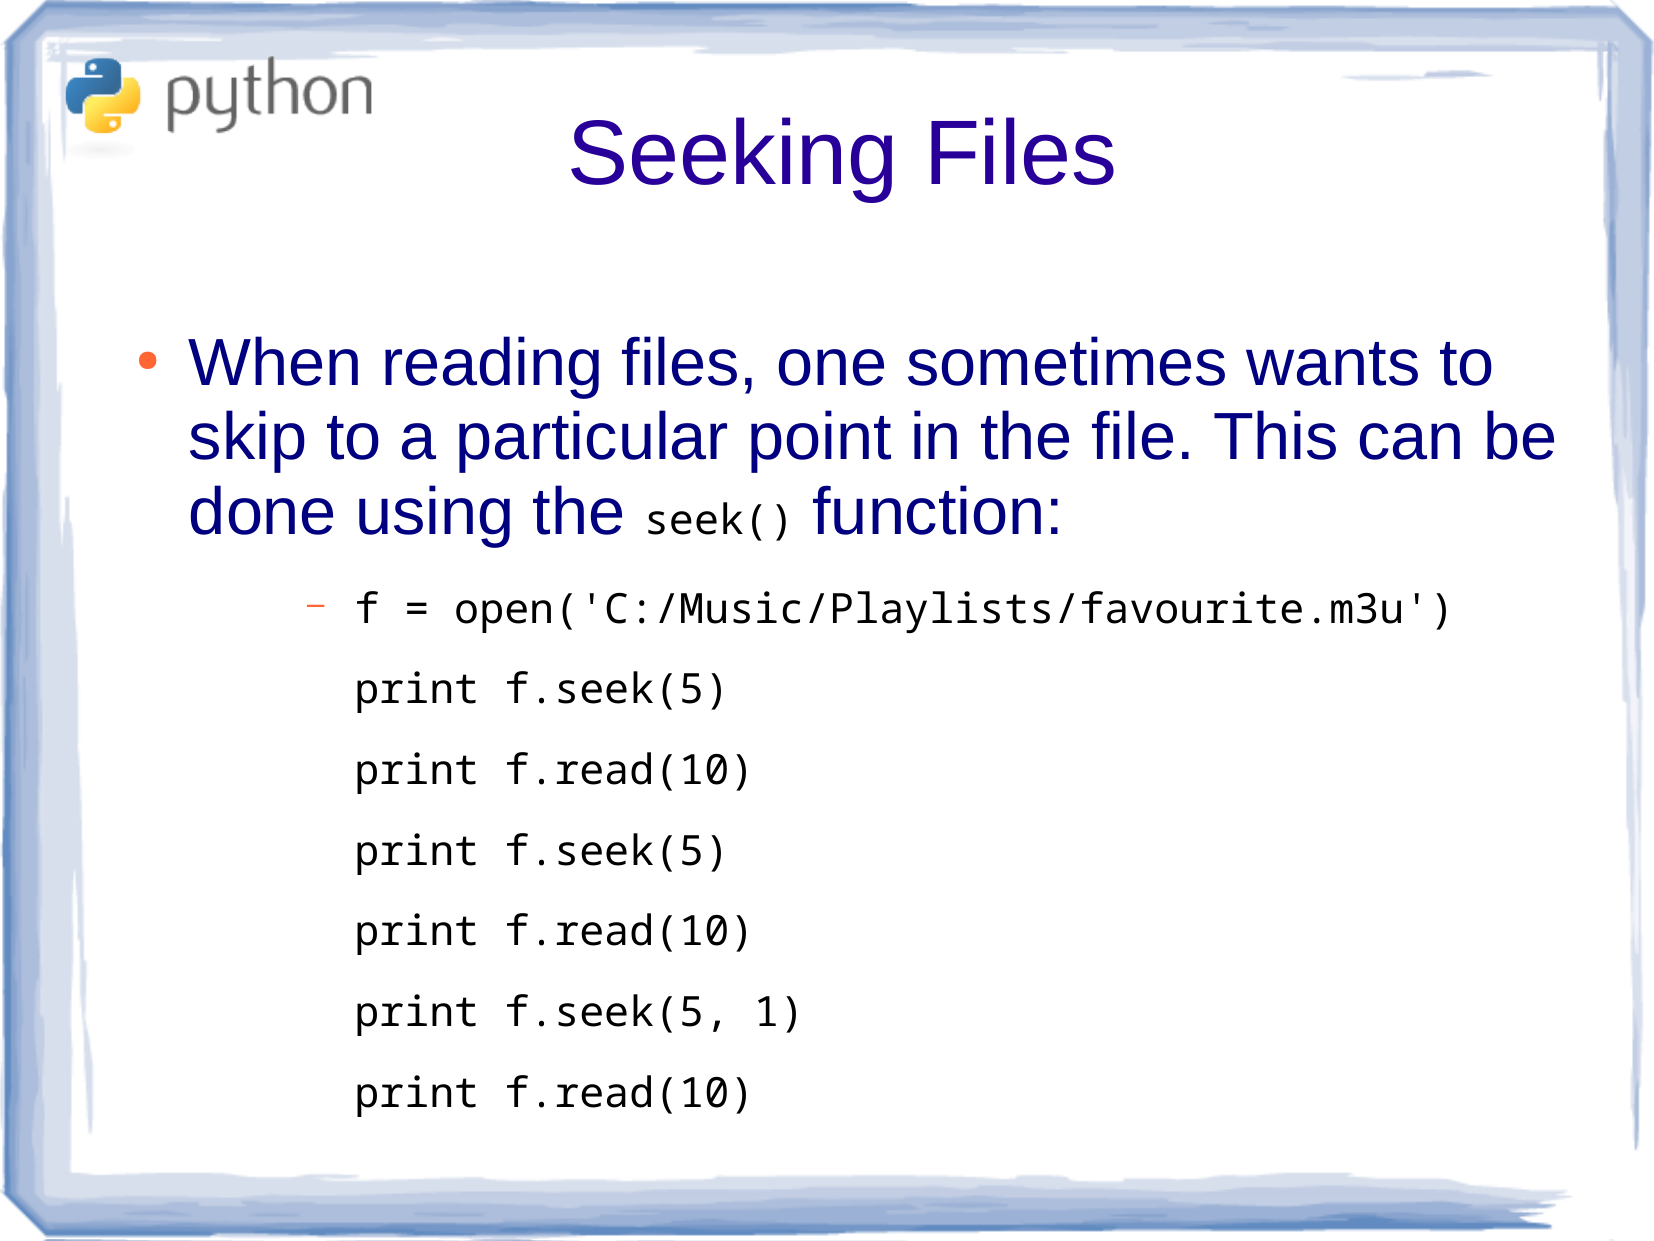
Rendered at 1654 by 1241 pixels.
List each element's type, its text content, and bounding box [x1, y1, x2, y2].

title Seeking Files [82, 49, 1571, 257]
list When reading files, one sometimes wants to skip to a particular point in the file. This can be done using the seek() function: f = open('C:/Music/Playlists/favourite.m3u') print f.seek(5) print f.read(10) print f.seek(5) print f.read(10) print f.seek(5, 1) print f.read(10) [118, 324, 1571, 1064]
picture [0, 0, 1654, 1241]
